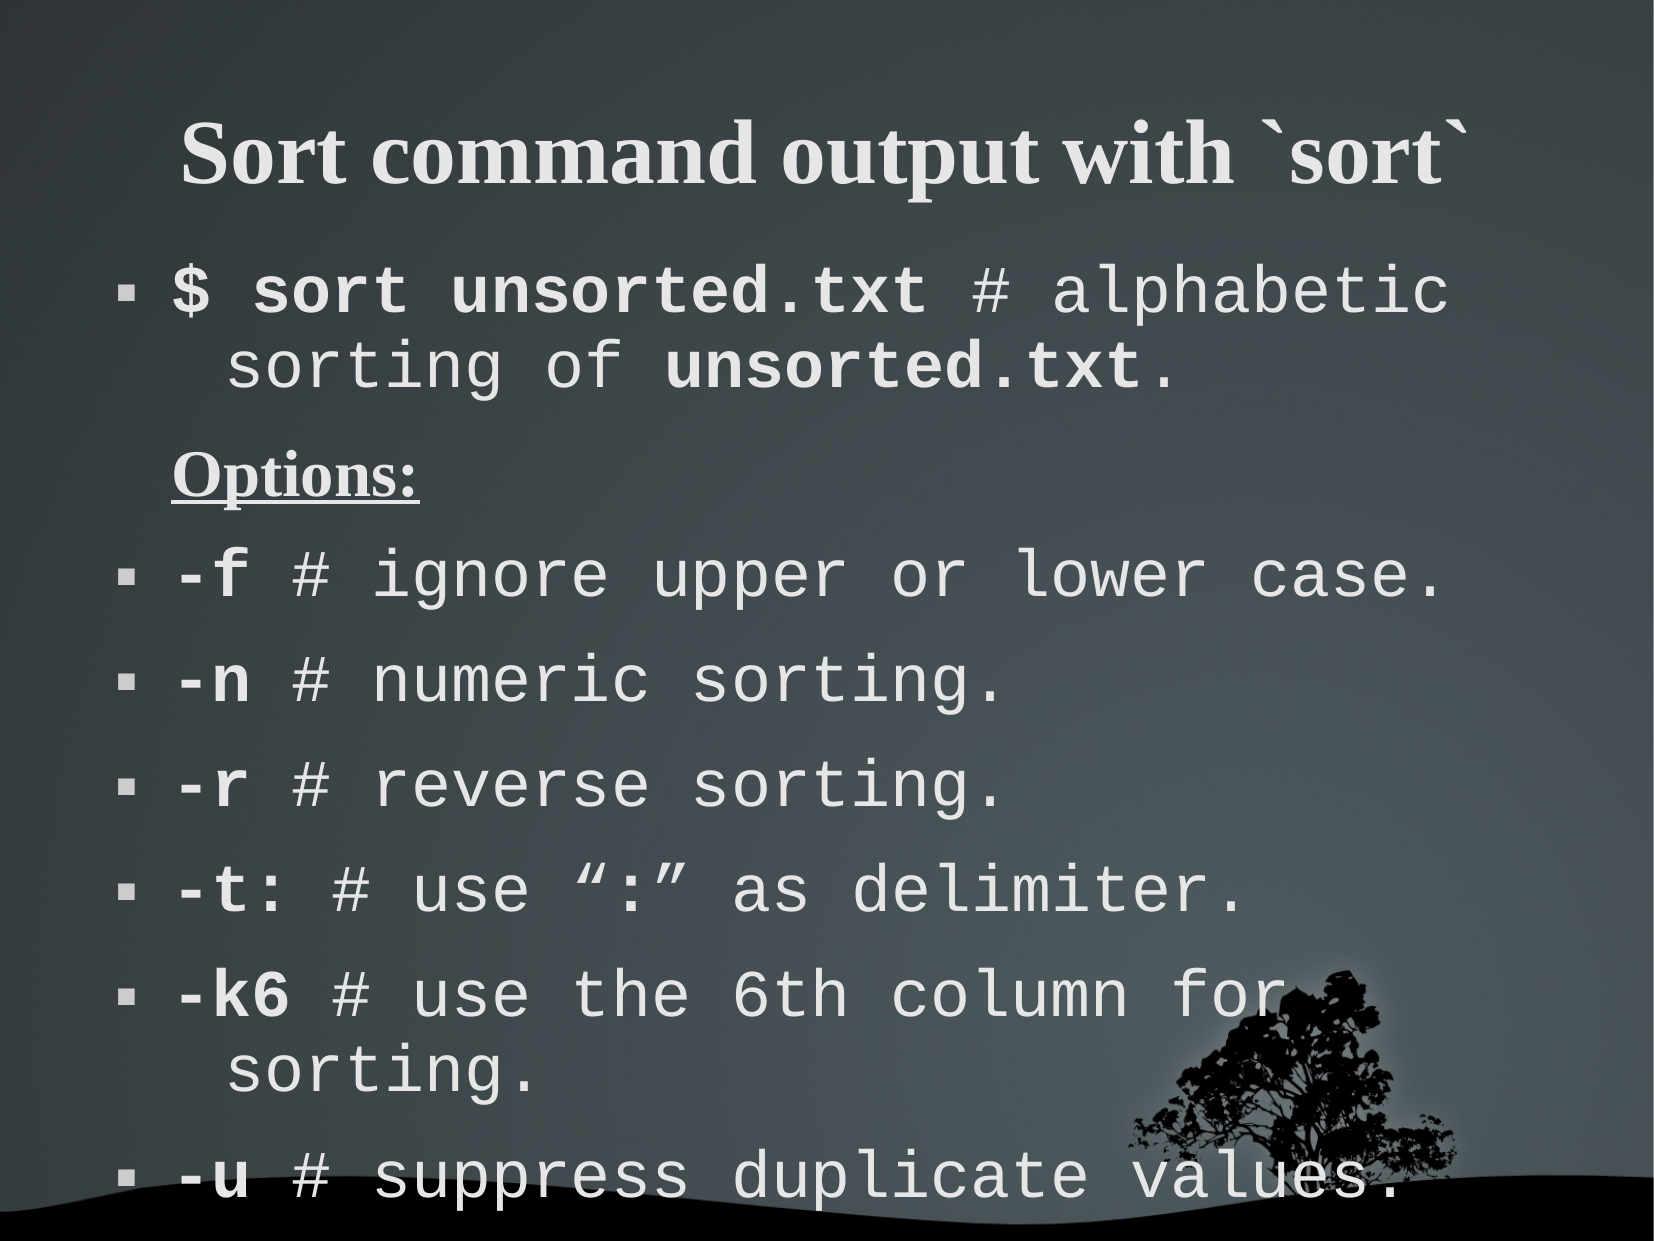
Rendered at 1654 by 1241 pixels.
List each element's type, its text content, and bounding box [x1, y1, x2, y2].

title Sort command output with `sort` [82, 49, 1571, 256]
list $ sort unsorted.txt # alphabetic sorting of unsorted.txt. Options: -f # ignore upper or lower case. -n # numeric sorting. -r # reverse sorting. -t: # use “:” as delimiter. -k6 # use the 6th column for sorting. -u # suppress duplicate values. [82, 256, 1571, 1241]
picture [0, 0, 1654, 1241]
